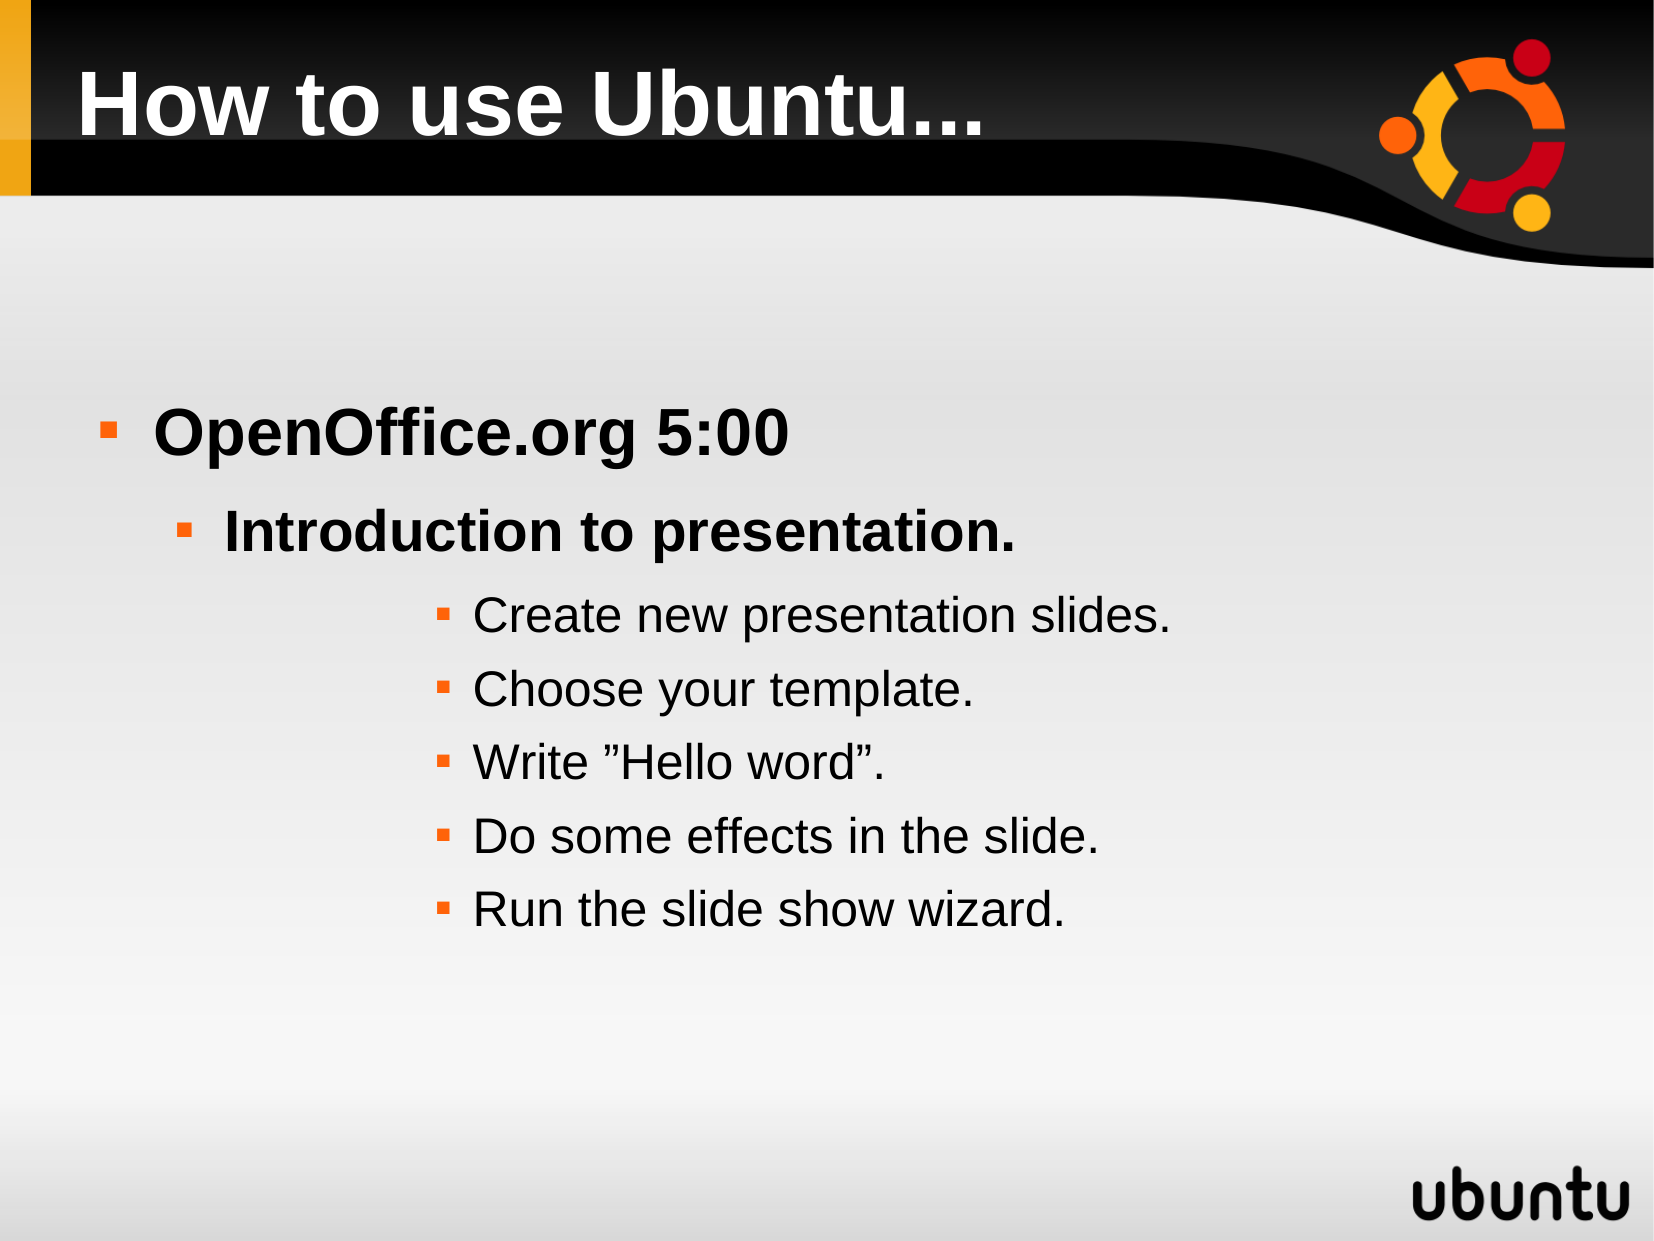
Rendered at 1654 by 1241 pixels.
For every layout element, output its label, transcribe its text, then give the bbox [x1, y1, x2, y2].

list OpenOffice.org 5:00 Introduction to presentation. Create new presentation slides. Choose your template. Write ”Hello word”. Do some effects in the slide. Run the slide show wizard. [82, 290, 1571, 1109]
picture [0, 0, 1654, 1241]
title How to use Ubuntu... [76, 7, 1565, 200]
